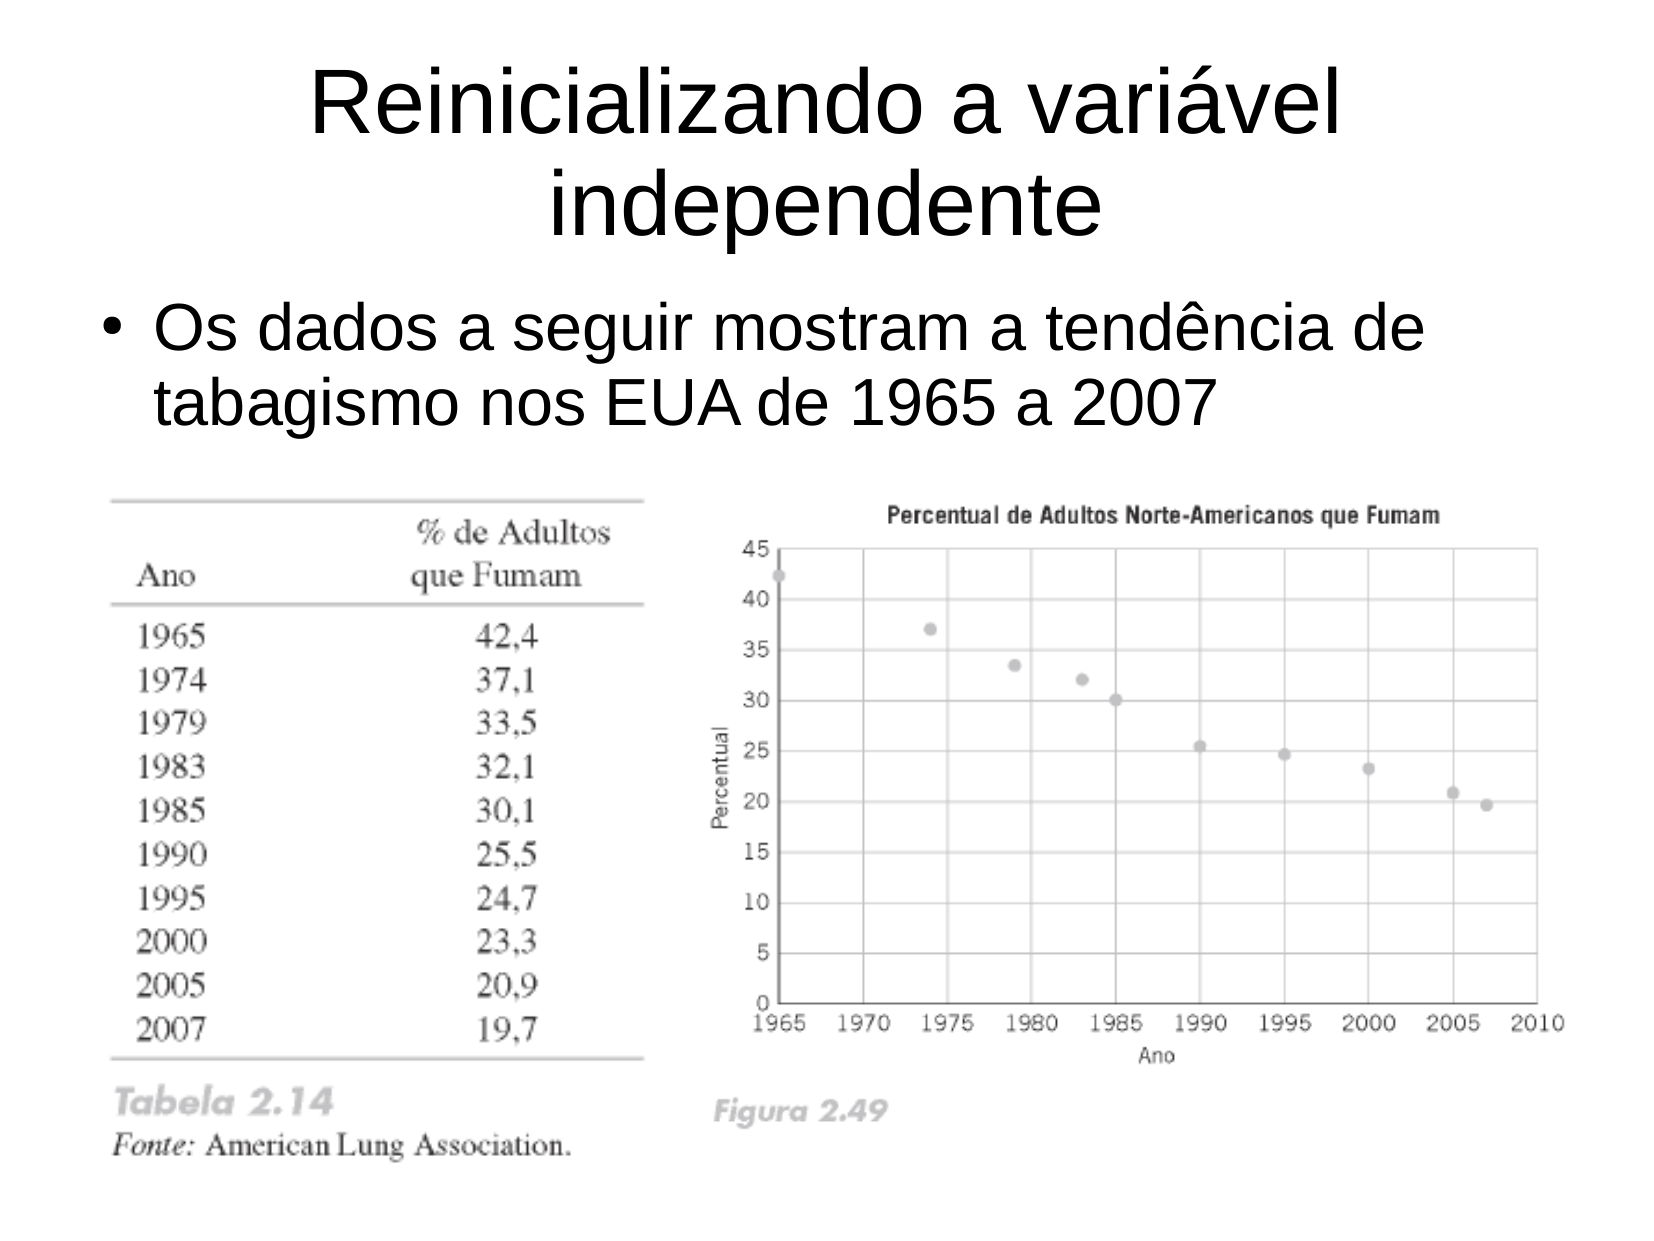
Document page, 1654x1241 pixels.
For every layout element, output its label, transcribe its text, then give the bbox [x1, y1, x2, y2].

list Os dados a seguir mostram a tendência de tabagismo nos EUA de 1965 a 2007 [82, 290, 1571, 1010]
picture [82, 469, 666, 1193]
picture [694, 472, 1583, 1146]
title Reinicializando a variável independente [82, 49, 1571, 257]
